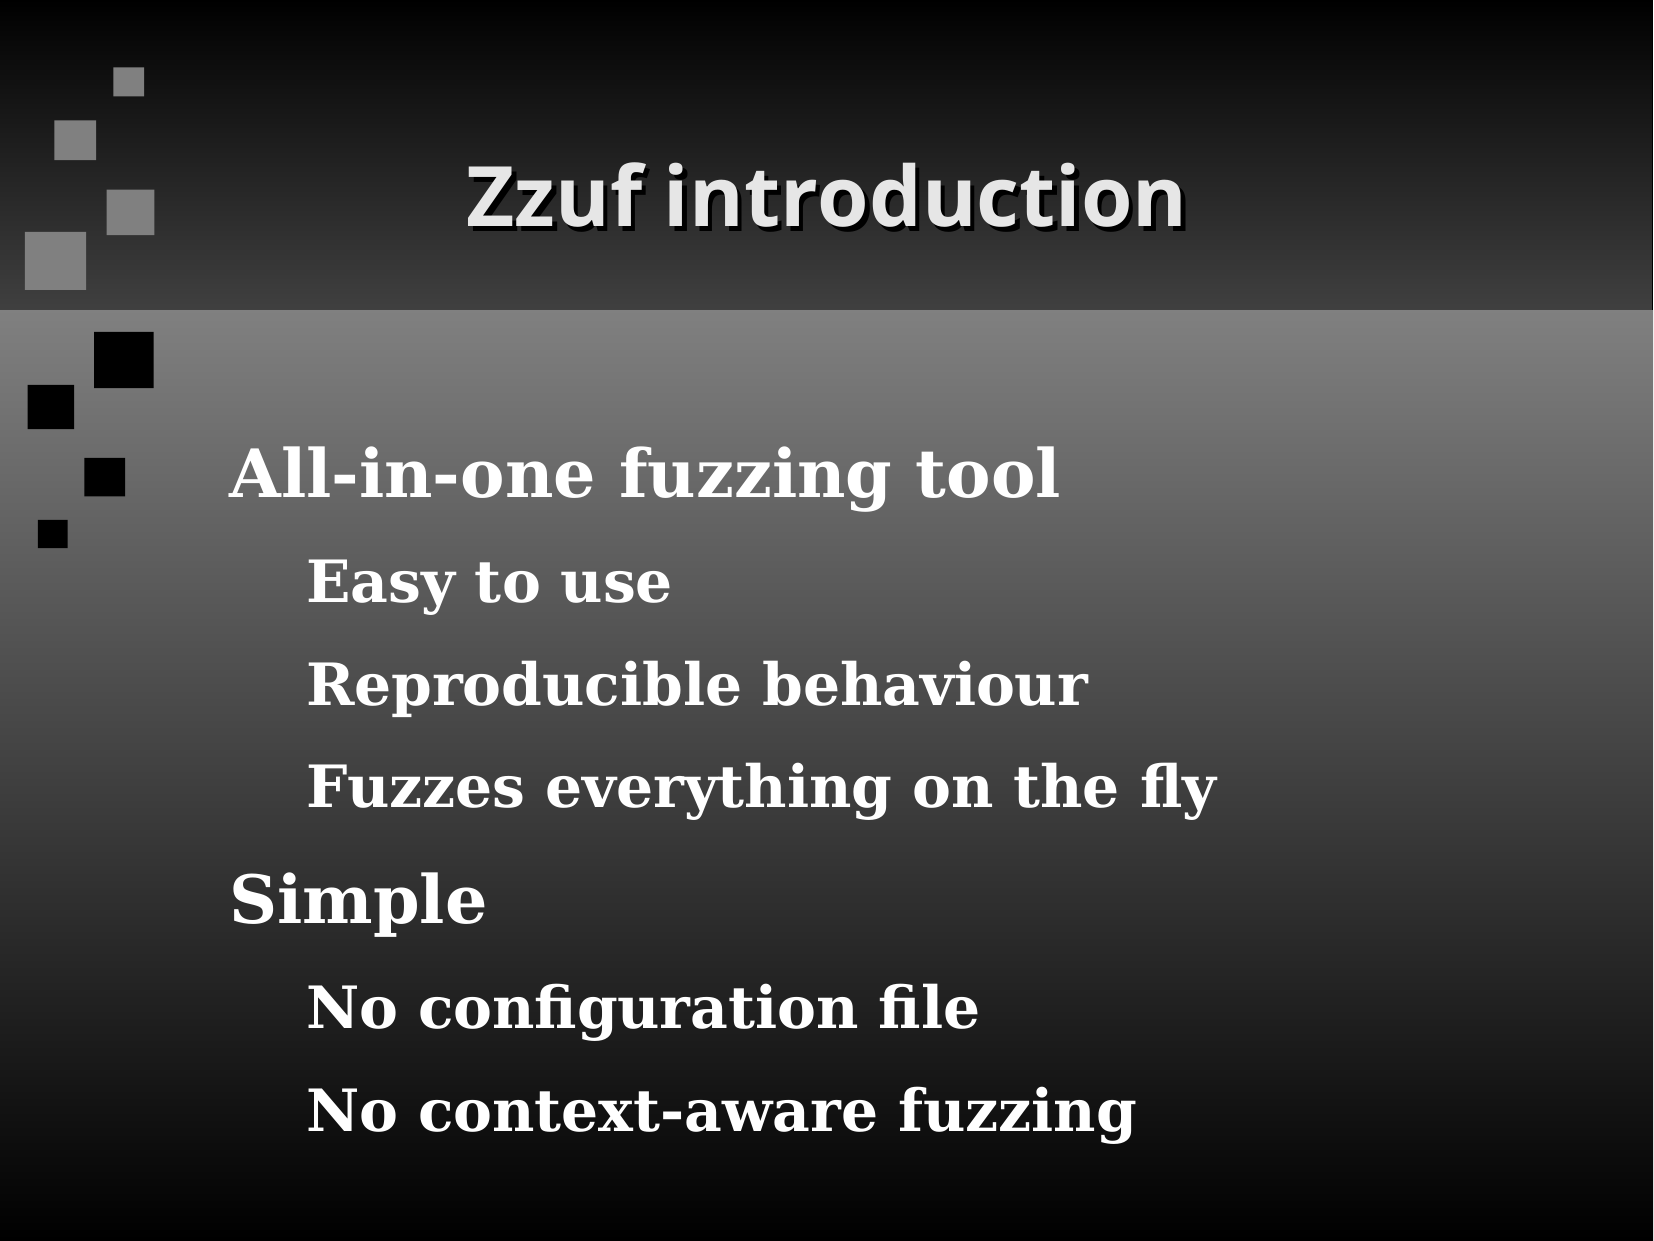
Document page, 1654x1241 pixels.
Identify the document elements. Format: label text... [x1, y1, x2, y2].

title Zzuf introduction [121, 91, 1534, 299]
list All-in-one fuzzing tool Easy to use Reproducible behaviour Fuzzes everything on the fly Simple No configuration file No context-aware fuzzing [211, 395, 1596, 1185]
